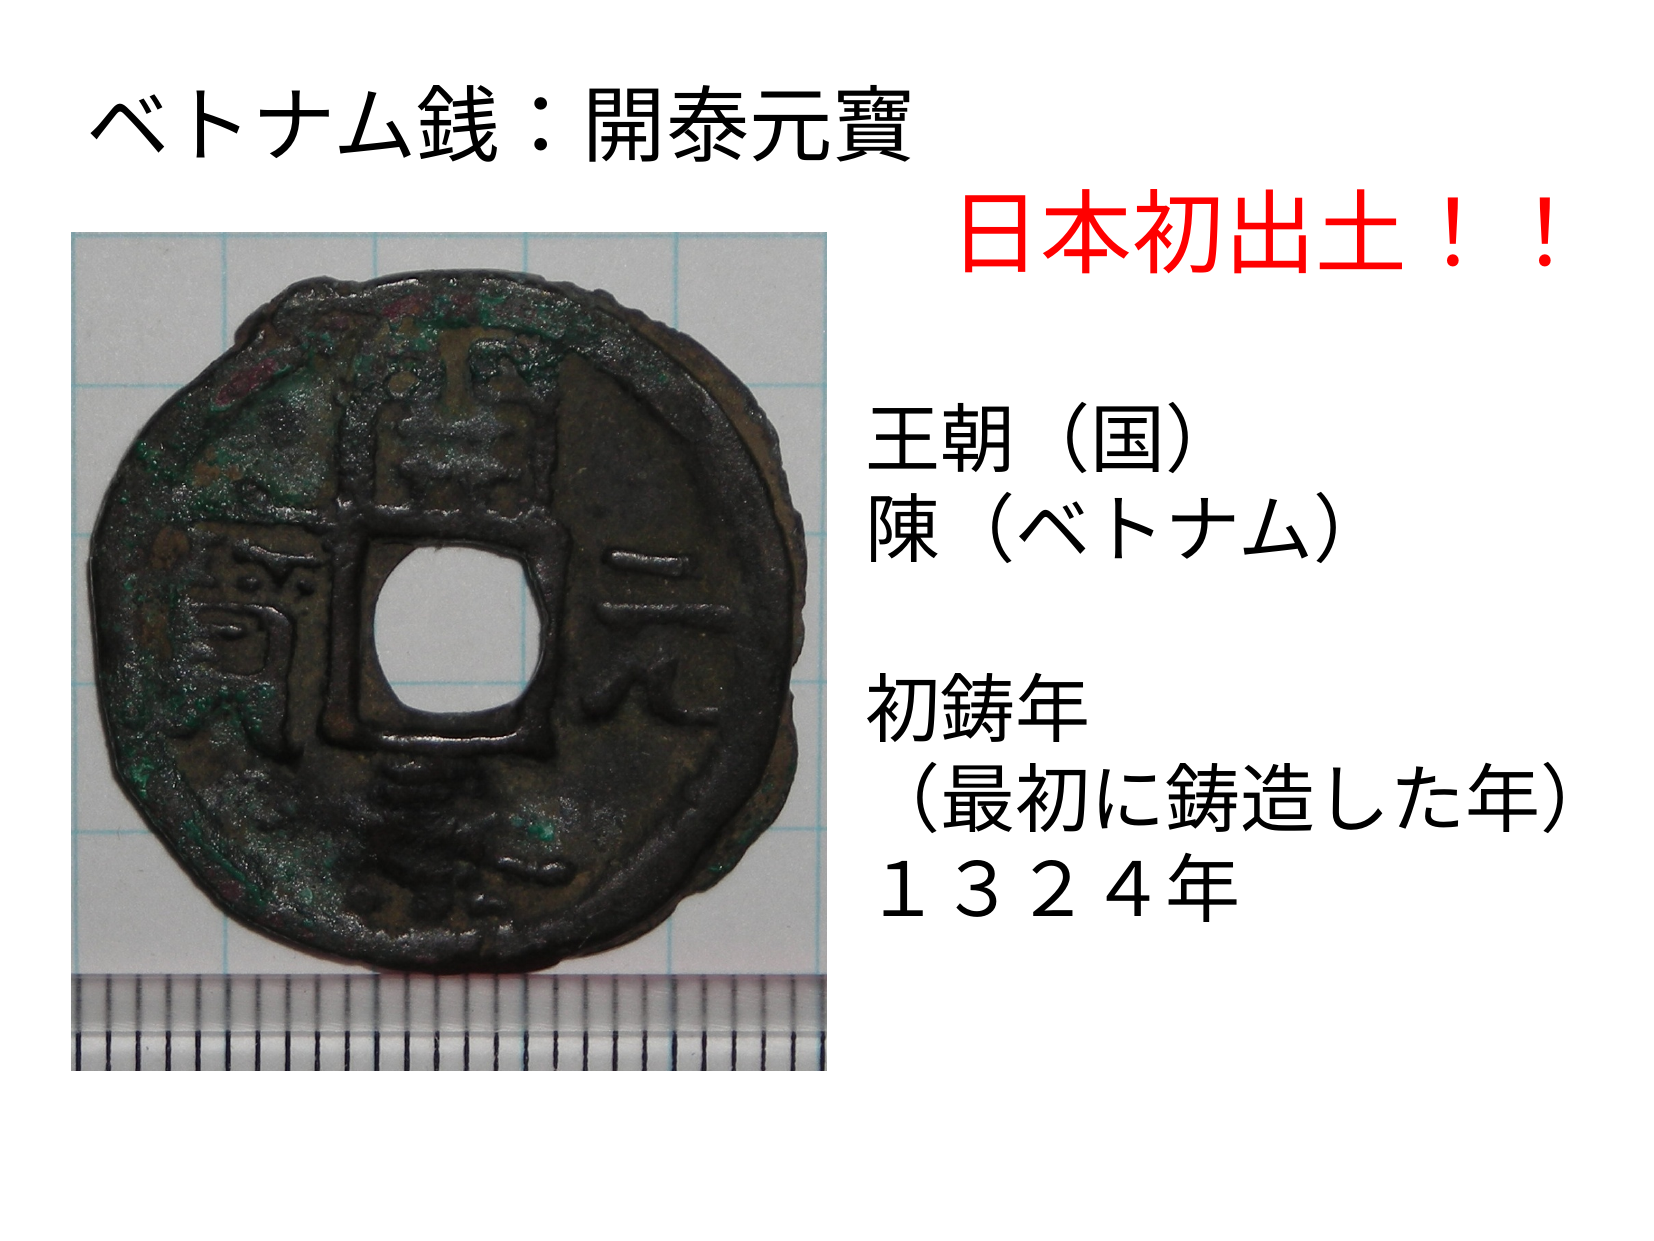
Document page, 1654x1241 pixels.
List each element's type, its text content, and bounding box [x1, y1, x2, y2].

text_box 日本初出土！！ [934, 167, 1654, 293]
text_box ベトナム銭：開泰元寶 [71, 64, 958, 180]
text_box 王朝（国） 陳（ベトナム） 初鋳年 （最初に鋳造した年） １３２４年 [850, 383, 1654, 939]
picture [71, 232, 827, 1071]
